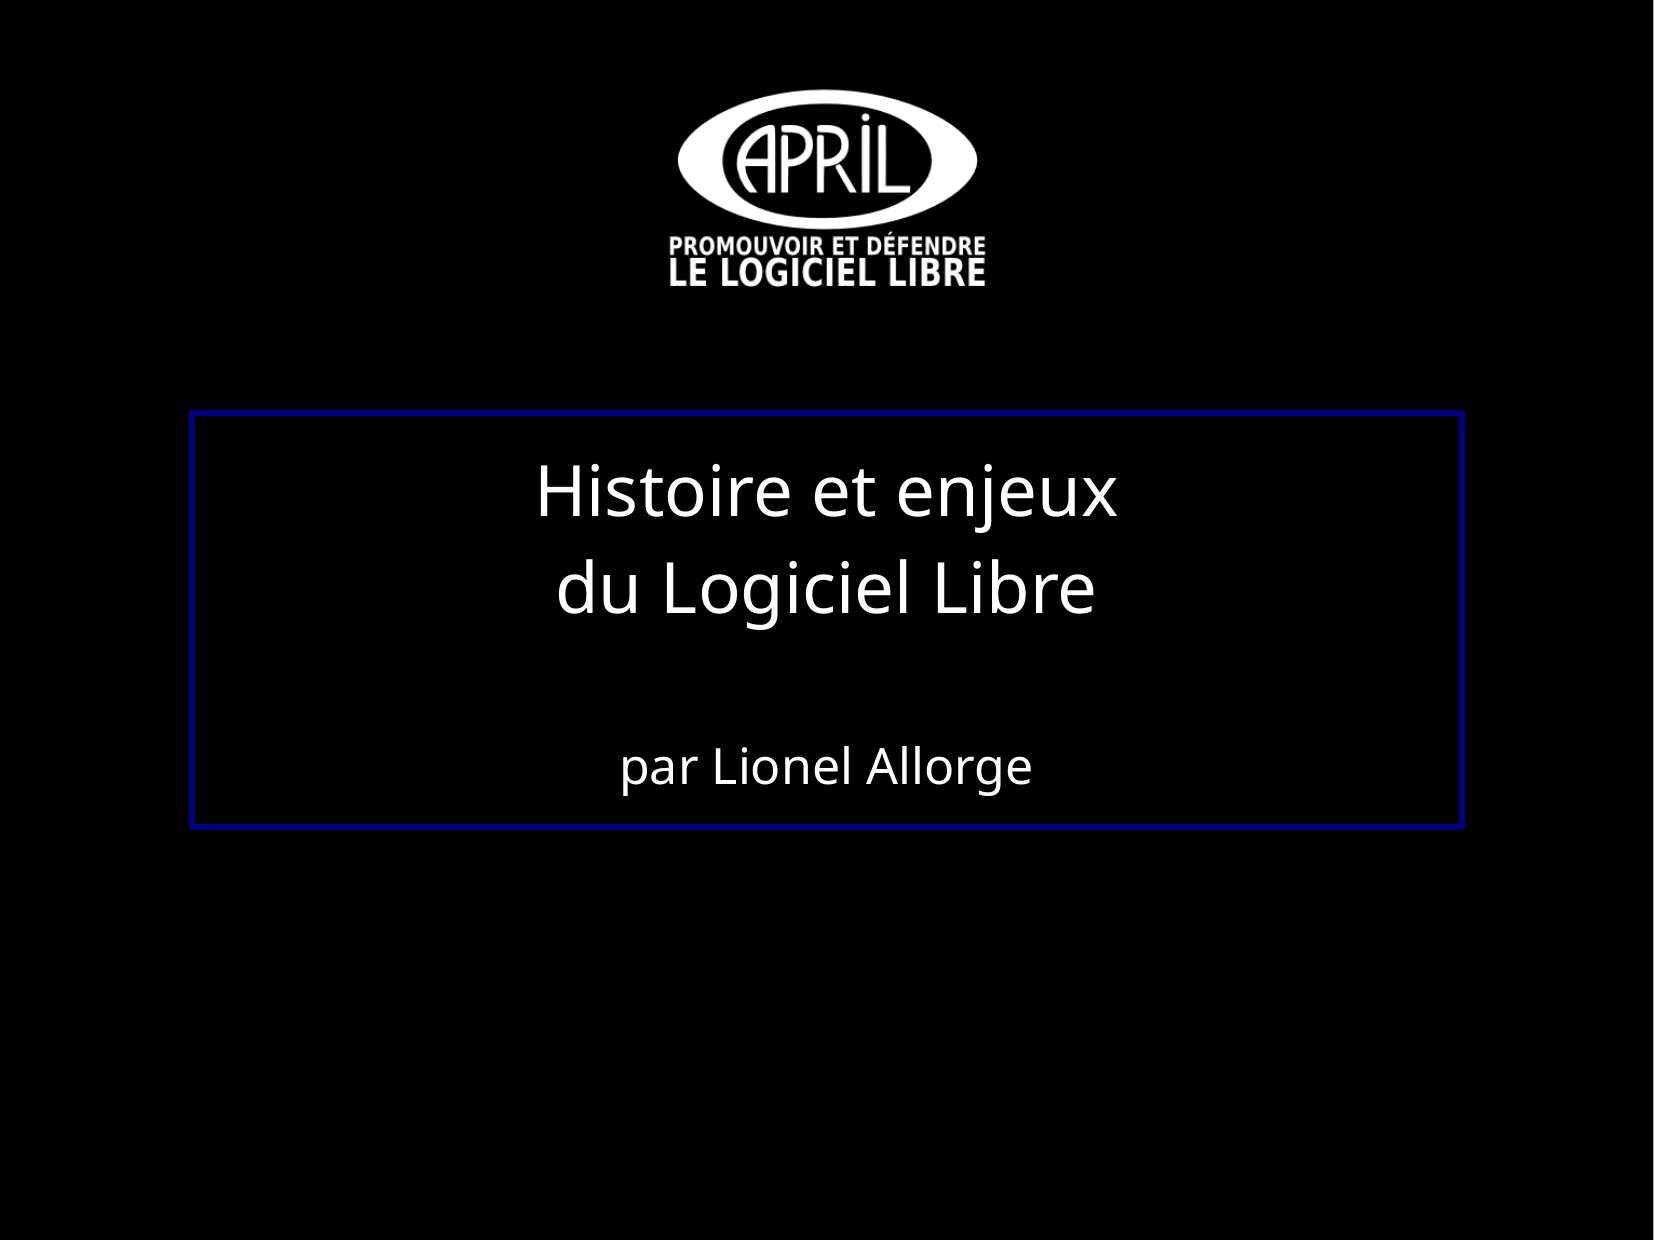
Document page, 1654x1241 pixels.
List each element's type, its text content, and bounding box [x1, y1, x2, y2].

picture [665, 84, 989, 313]
title Histoire et enjeux du Logiciel Libre par Lionel Allorge [191, 413, 1462, 827]
